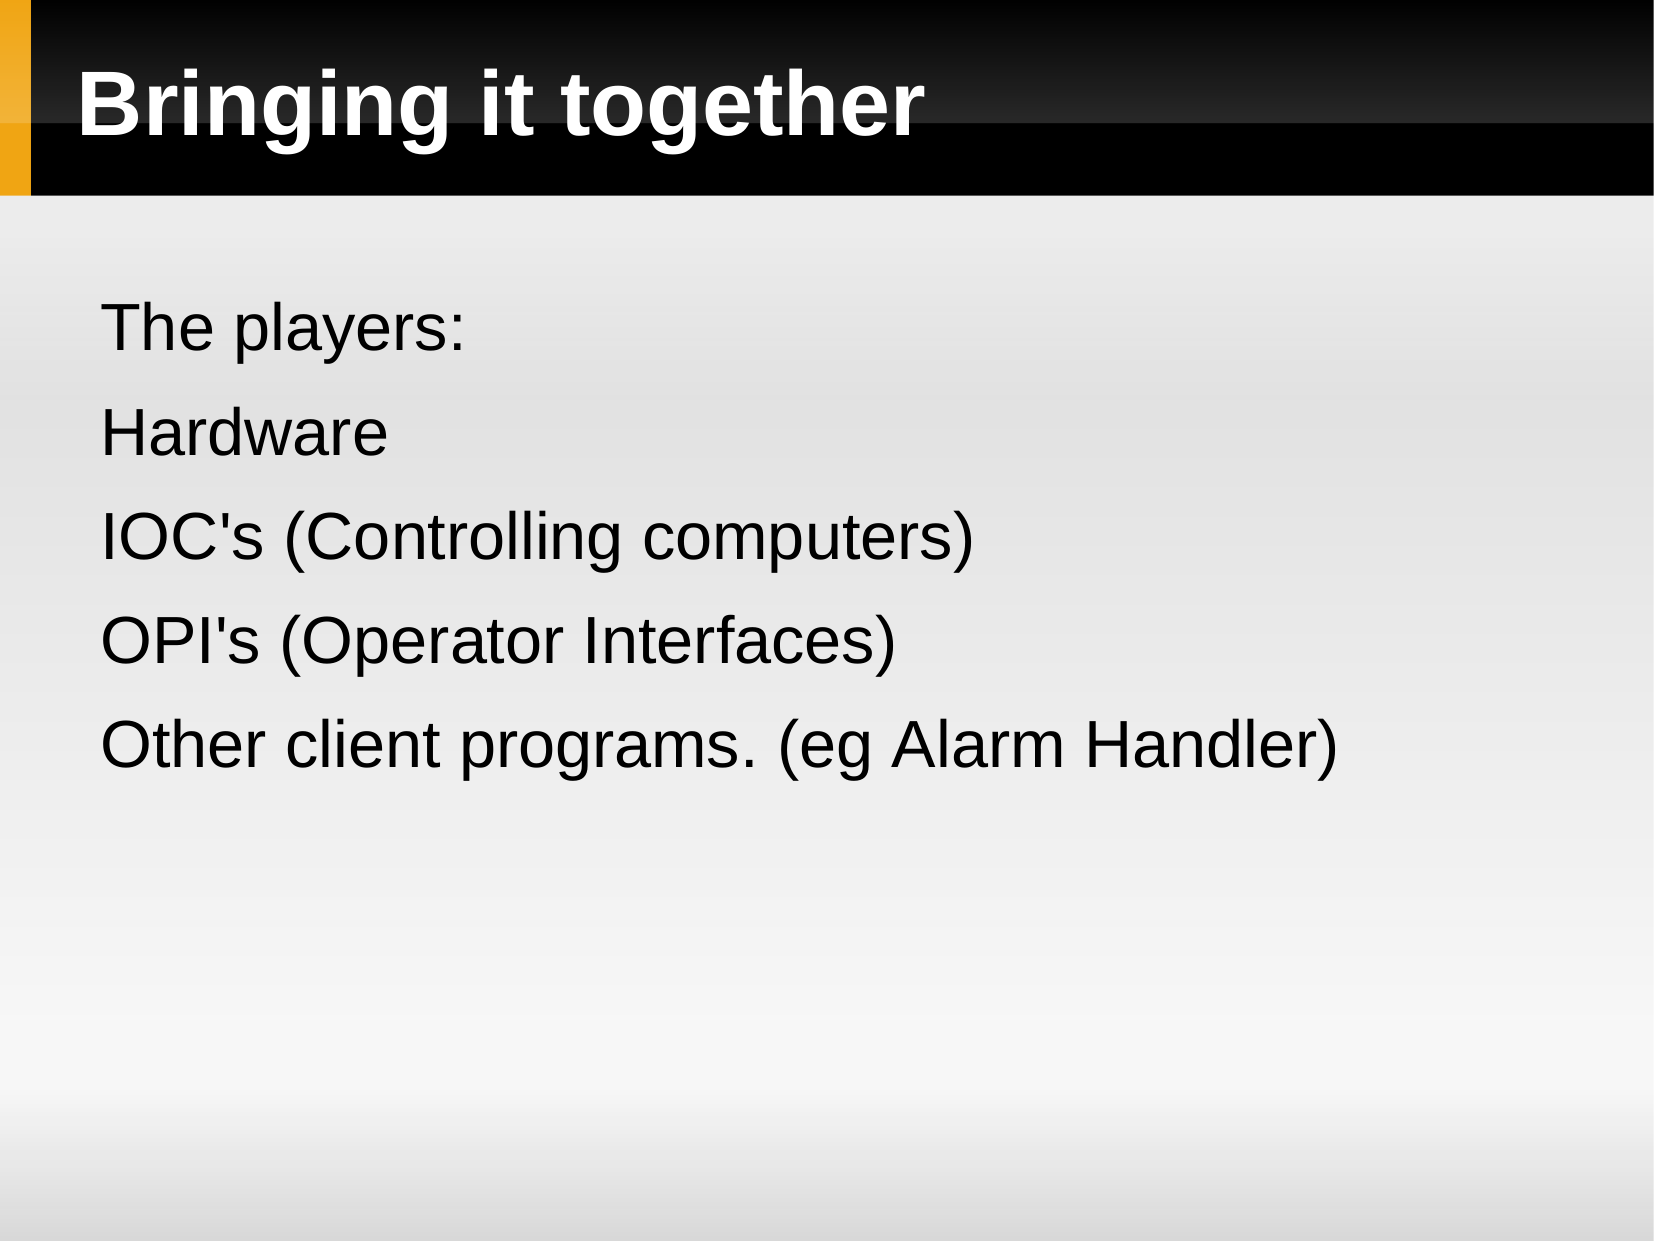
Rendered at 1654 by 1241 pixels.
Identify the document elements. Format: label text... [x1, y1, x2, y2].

list The players: Hardware IOC's (Controlling computers) OPI's (Operator Interfaces) Other client programs. (eg Alarm Handler) [82, 290, 1571, 1094]
title Bringing it together [76, 7, 1565, 200]
picture [0, 0, 1654, 1241]
